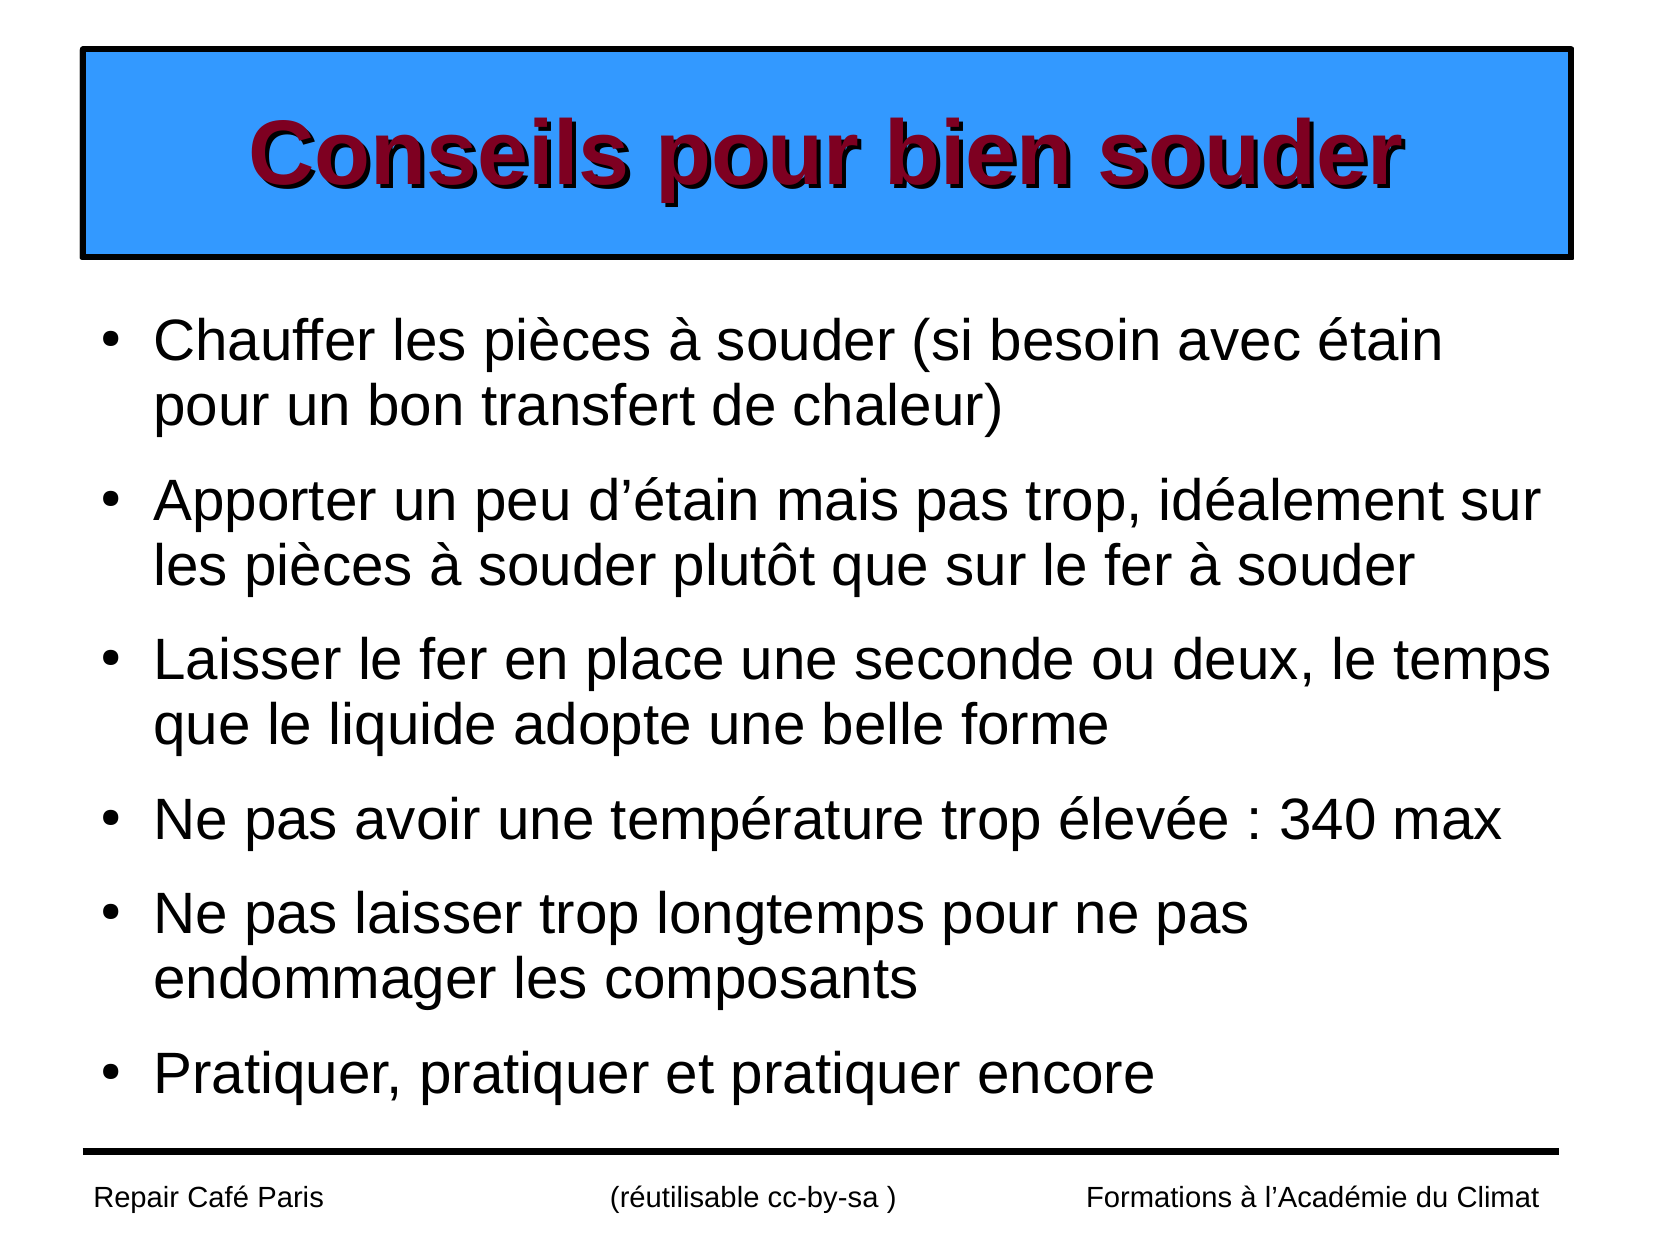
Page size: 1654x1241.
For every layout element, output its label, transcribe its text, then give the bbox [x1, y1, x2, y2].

title Conseils pour bien souder [82, 49, 1571, 257]
list Chauffer les pièces à souder (si besoin avec étain pour un bon transfert de chaleur) Apporter un peu d’étain mais pas trop, idéalement sur les pièces à souder plutôt que sur le fer à souder Laisser le fer en place une seconde ou deux, le temps que le liquide adopte une belle forme Ne pas avoir une température trop élevée : 340 max Ne pas laisser trop longtemps pour ne pas endommager les composants Pratiquer, pratiquer et pratiquer encore [82, 307, 1571, 1106]
